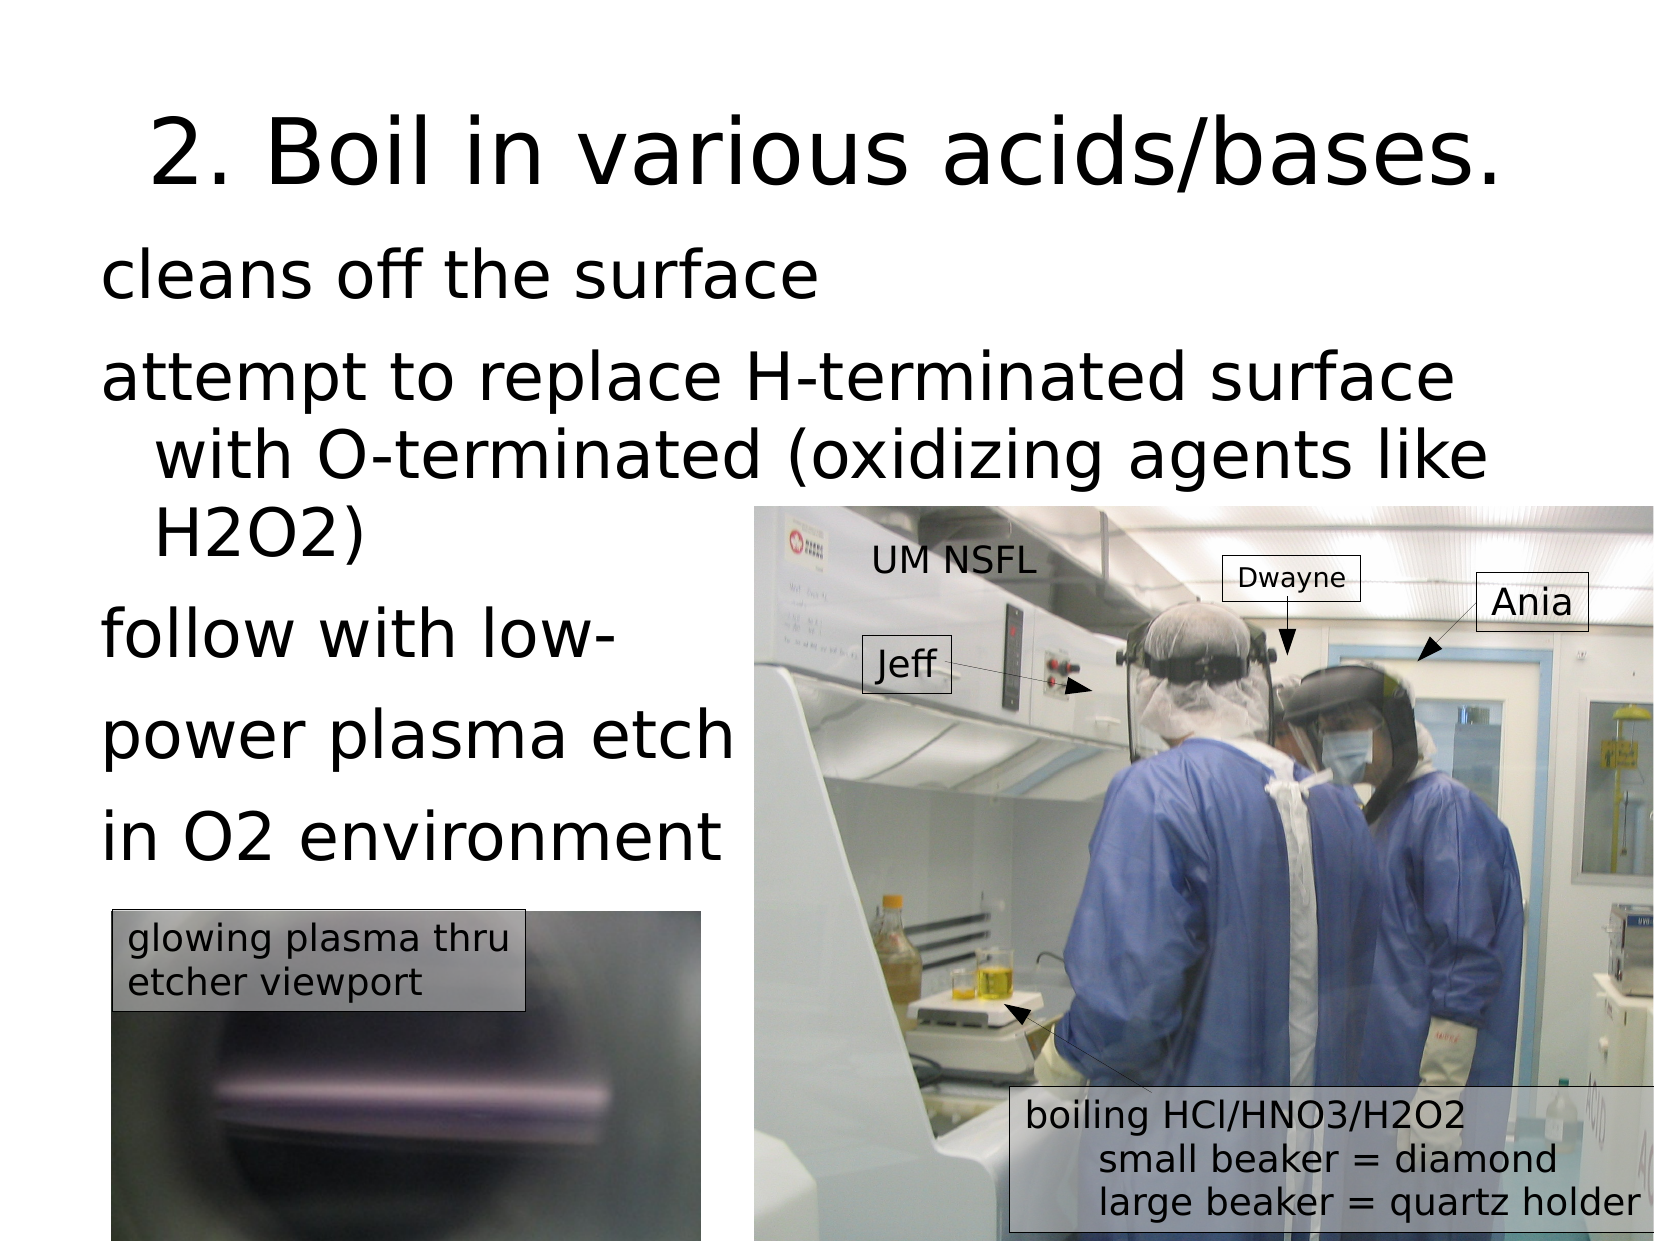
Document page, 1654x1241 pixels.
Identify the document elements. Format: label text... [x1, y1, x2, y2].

text_box Dwayne [1222, 555, 1360, 602]
text_box Ania [1476, 572, 1588, 632]
picture [111, 911, 701, 1241]
text_box boiling HCl/HNO3/H2O2 small beaker = diamond large beaker = quartz holder [1009, 1086, 1645, 1233]
title 2. Boil in various acids/bases. [82, 56, 1571, 237]
picture [754, 506, 1654, 1241]
text_box Jeff [862, 635, 952, 694]
list cleans off the surface attempt to replace H-terminated surface with O-terminated (oxidizing agents like H2O2) follow with low- power plasma etch in O2 environment [82, 237, 1571, 1041]
text_box UM NSFL [856, 531, 1049, 590]
text_box glowing plasma thru etcher viewport [112, 909, 518, 1012]
